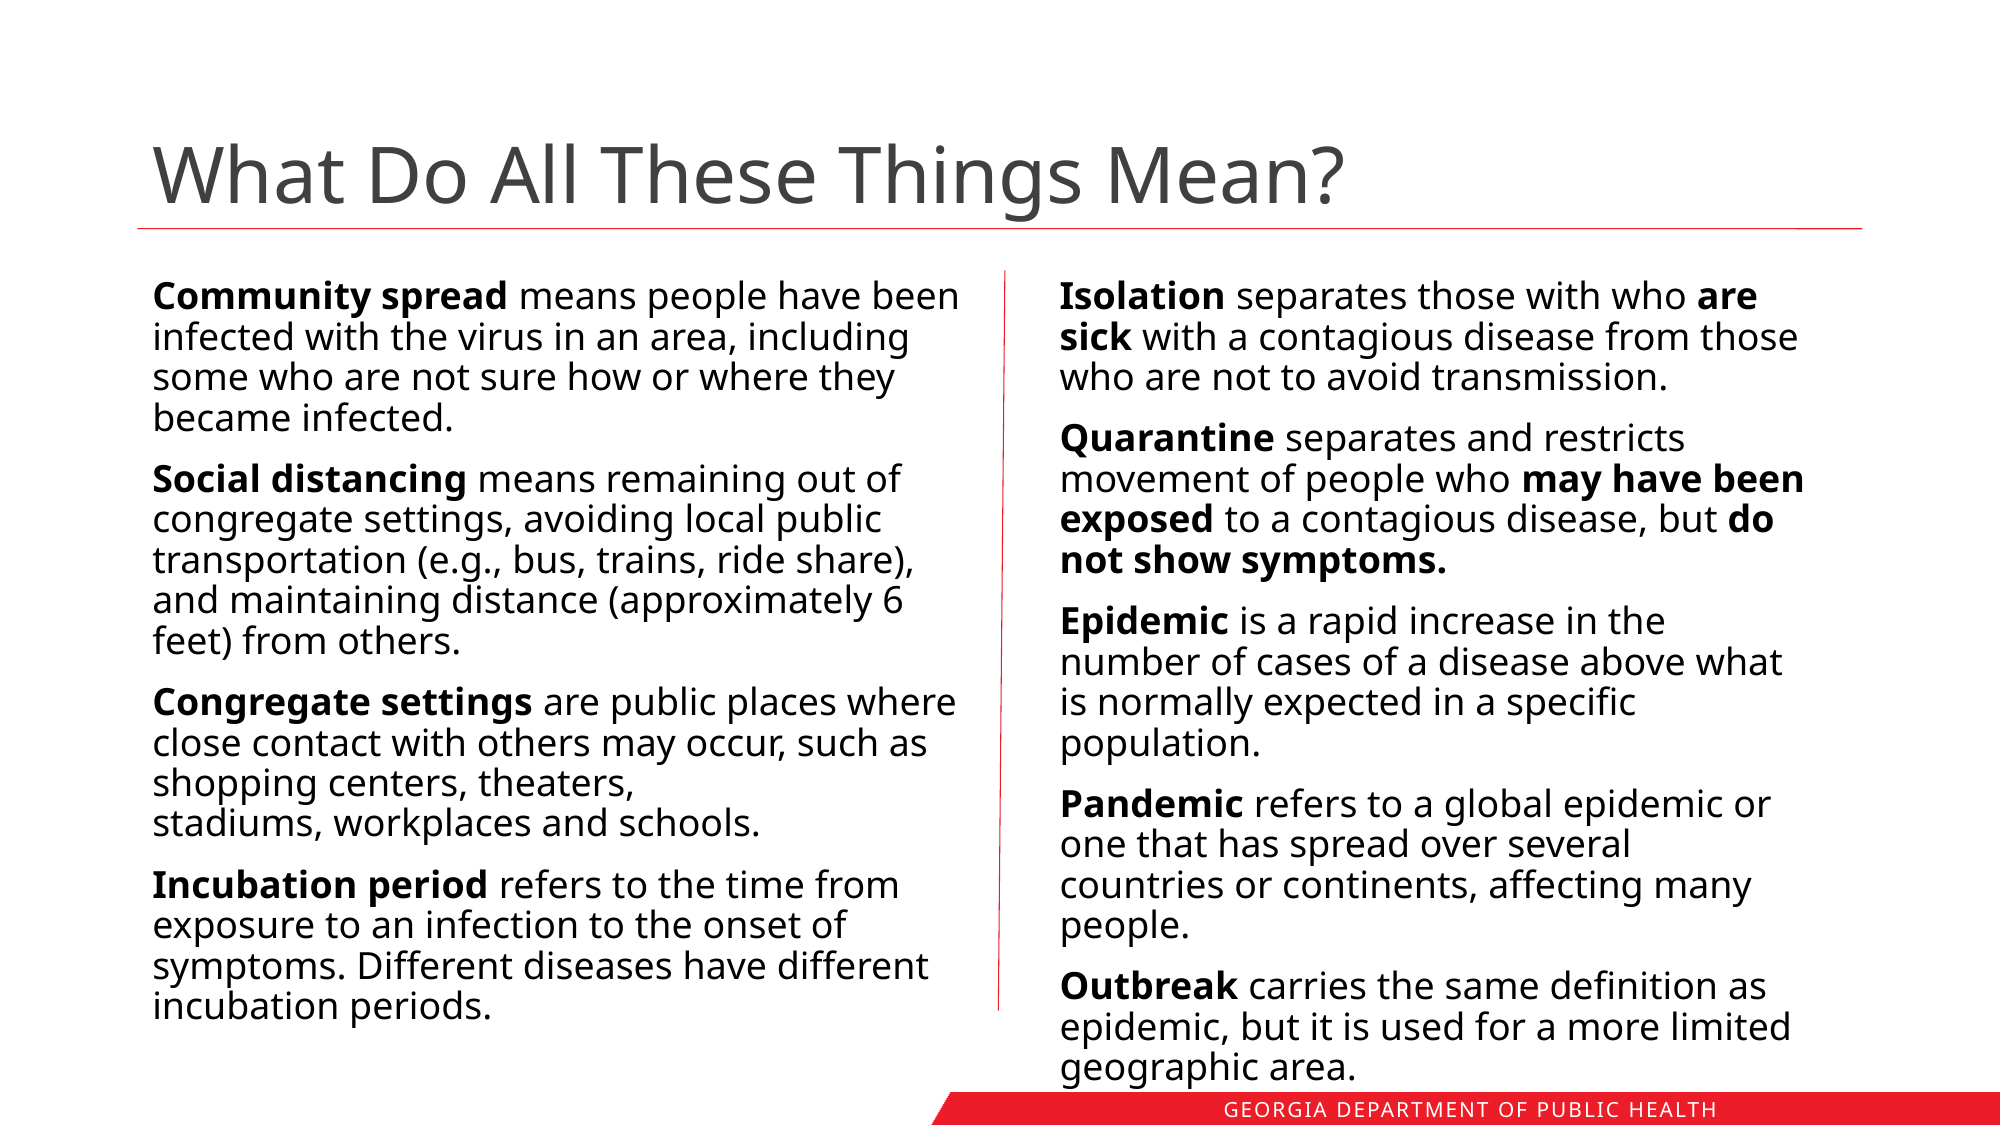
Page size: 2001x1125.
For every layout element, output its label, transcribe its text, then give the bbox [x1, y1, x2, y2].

title What Do All These Things Mean? [137, 128, 1863, 229]
picture [931, 1092, 2000, 1125]
list Community spread means people have been infected with the virus in an area, including some who are not sure how or where they became infected. Social distancing means remaining out of congregate settings, avoiding local public transportation (e.g., bus, trains, ride share), and maintaining distance (approximately 6 feet) from others. Congregate settings are public places where close contact with others may occur, such as shopping centers, theaters, stadiums, workplaces and schools. Incubation period refers to the time from exposure to an infection to the onset of symptoms. Different diseases have different incubation periods. [137, 270, 981, 1011]
list Isolation separates those with who are sick with a contagious disease from those who are not to avoid transmission. Quarantine separates and restricts movement of people who may have been exposed to a contagious disease, but do not show symptoms. Epidemic is a rapid increase in the number of cases of a disease above what is normally expected in a specific population. Pandemic refers to a global epidemic or one that has spread over several countries or continents, affecting many people. Outbreak carries the same definition as epidemic, but it is used for a more limited geographic area. [1044, 270, 1821, 1011]
